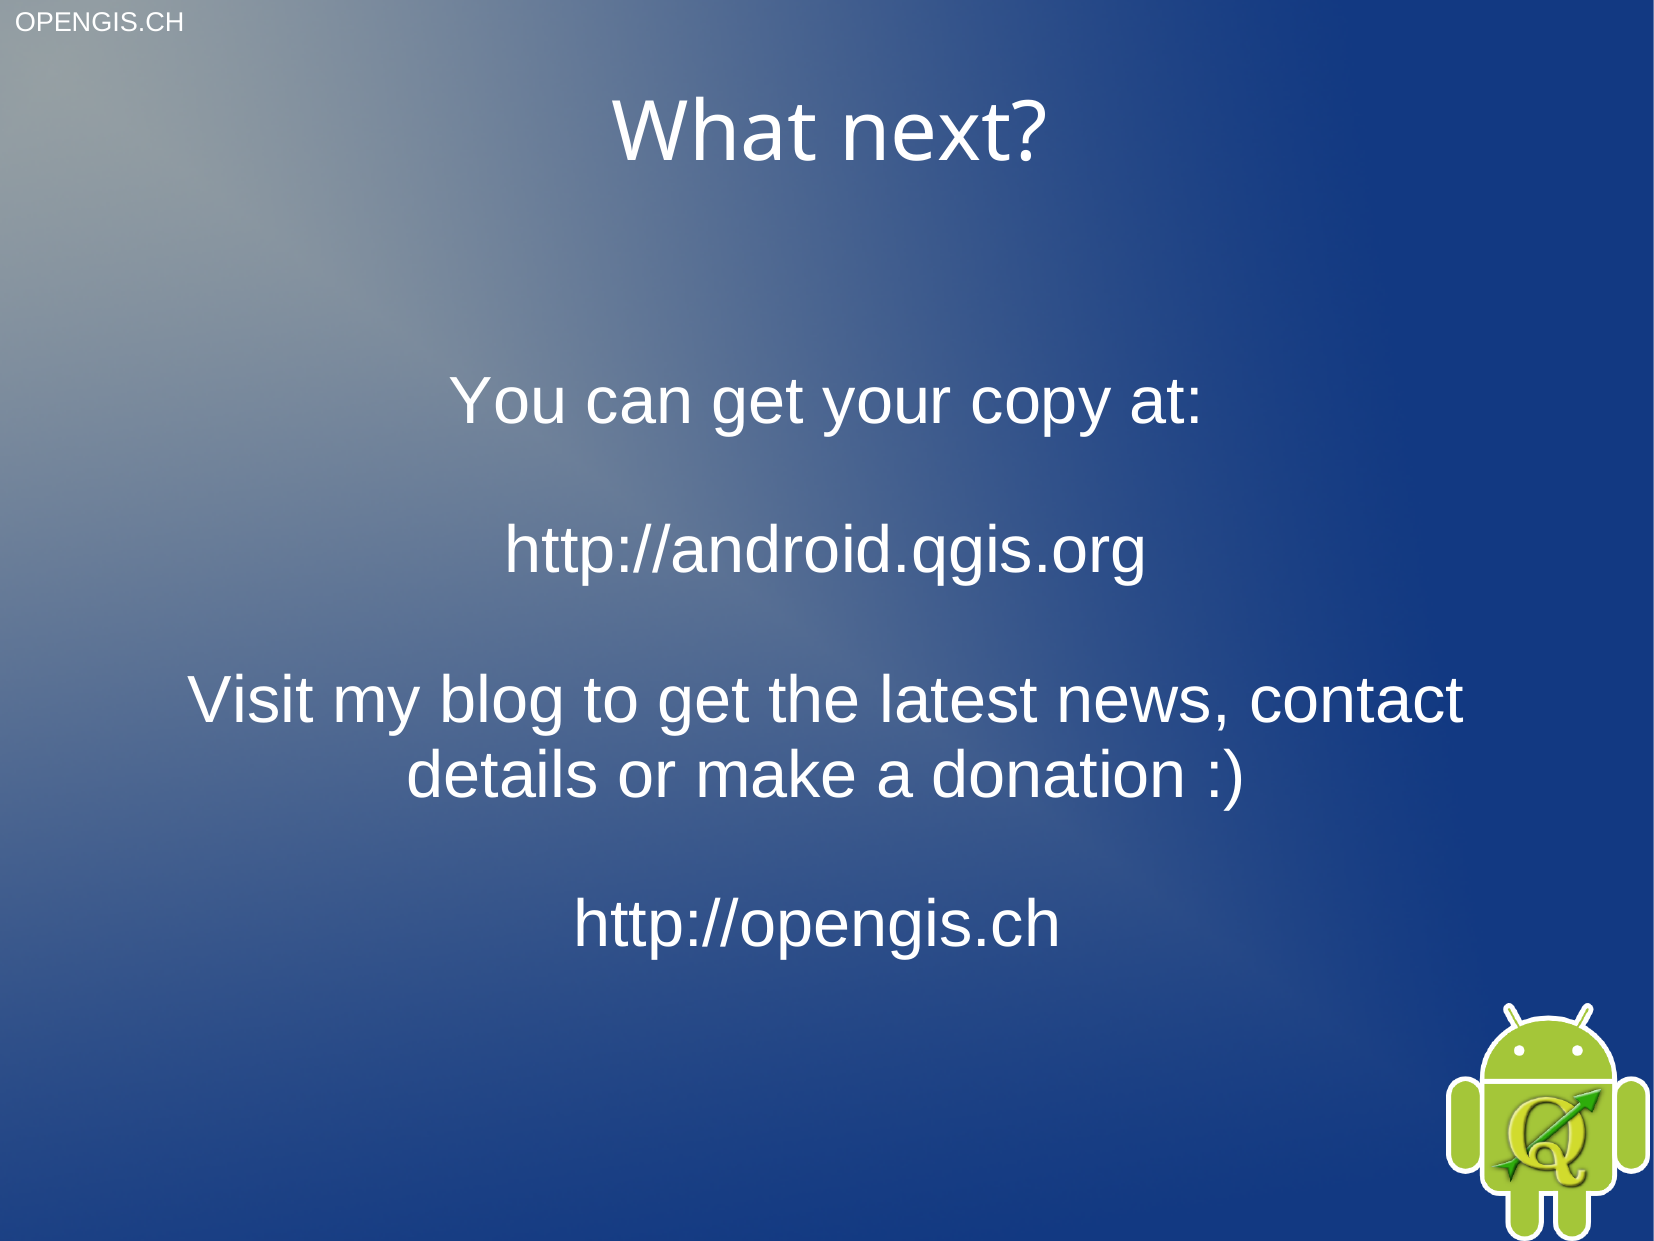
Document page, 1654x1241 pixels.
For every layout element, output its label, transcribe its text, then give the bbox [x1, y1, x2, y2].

picture [0, 0, 1654, 1241]
subtitle You can get your copy at: http://android.qgis.org Visit my blog to get the latest news, contact details or make a donation :) http://opengis.ch [82, 290, 1571, 1109]
title What next? [88, 49, 1571, 207]
